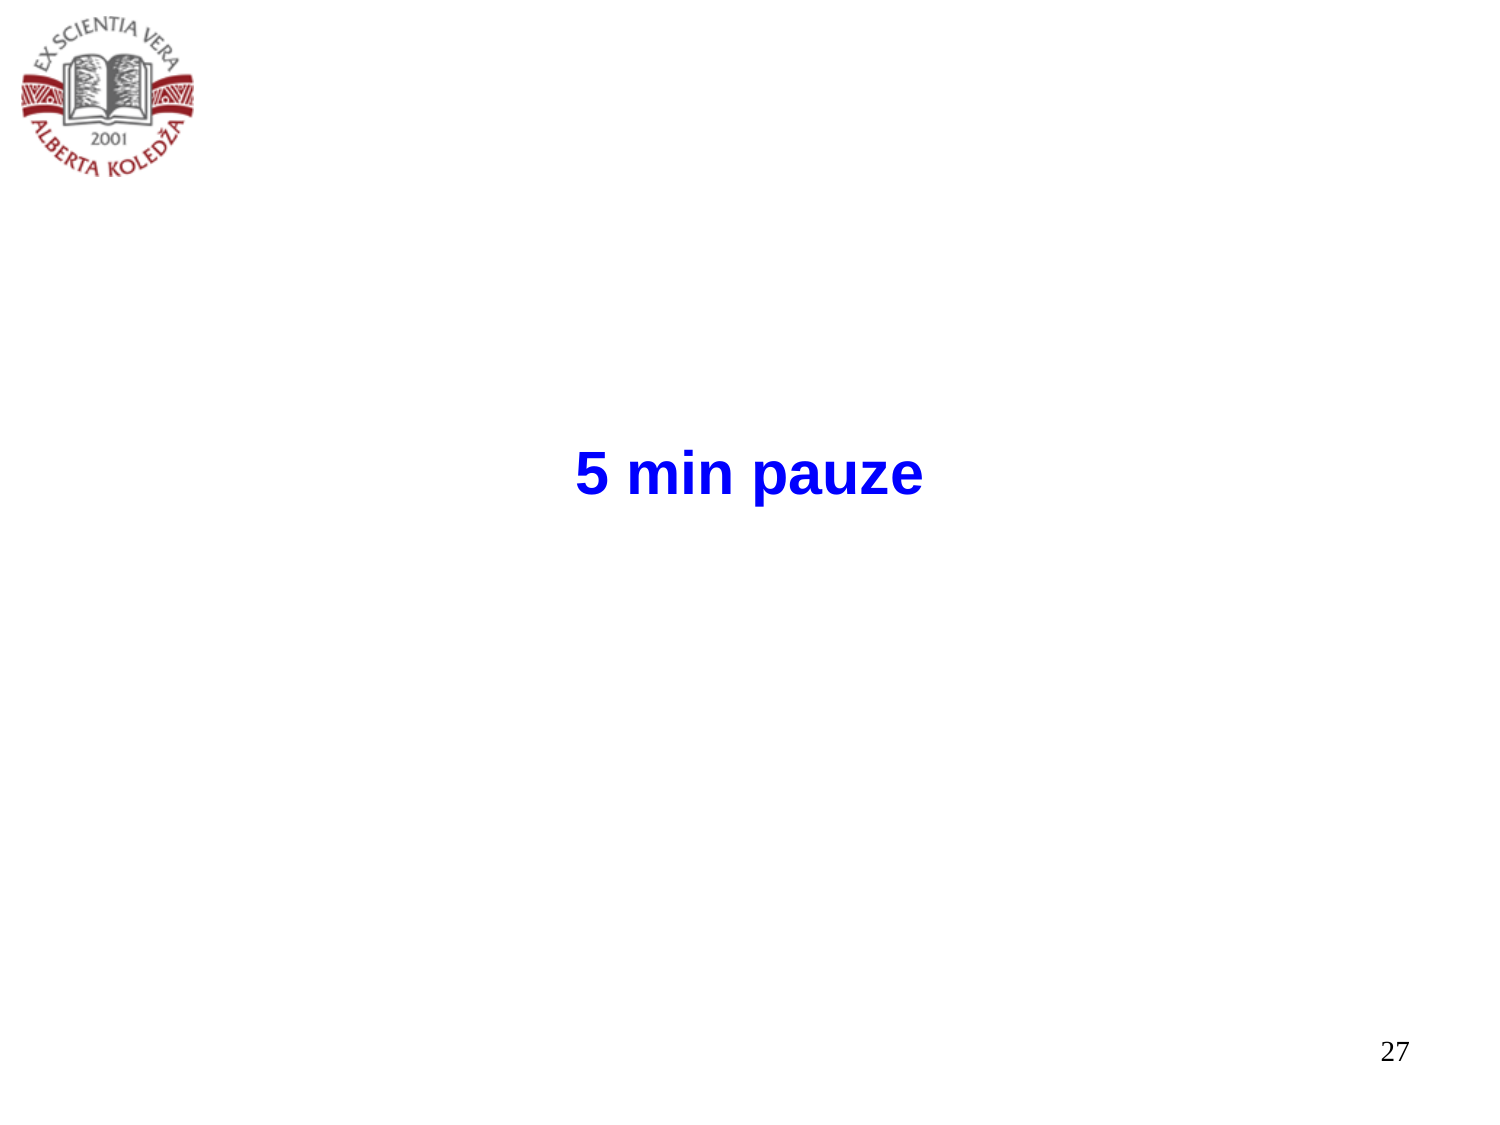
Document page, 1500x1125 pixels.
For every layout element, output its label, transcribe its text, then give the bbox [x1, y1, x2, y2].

text_box <skaitlis> [1074, 1024, 1426, 1103]
picture [21, 16, 194, 177]
title 5 min pauze [112, 349, 1388, 591]
